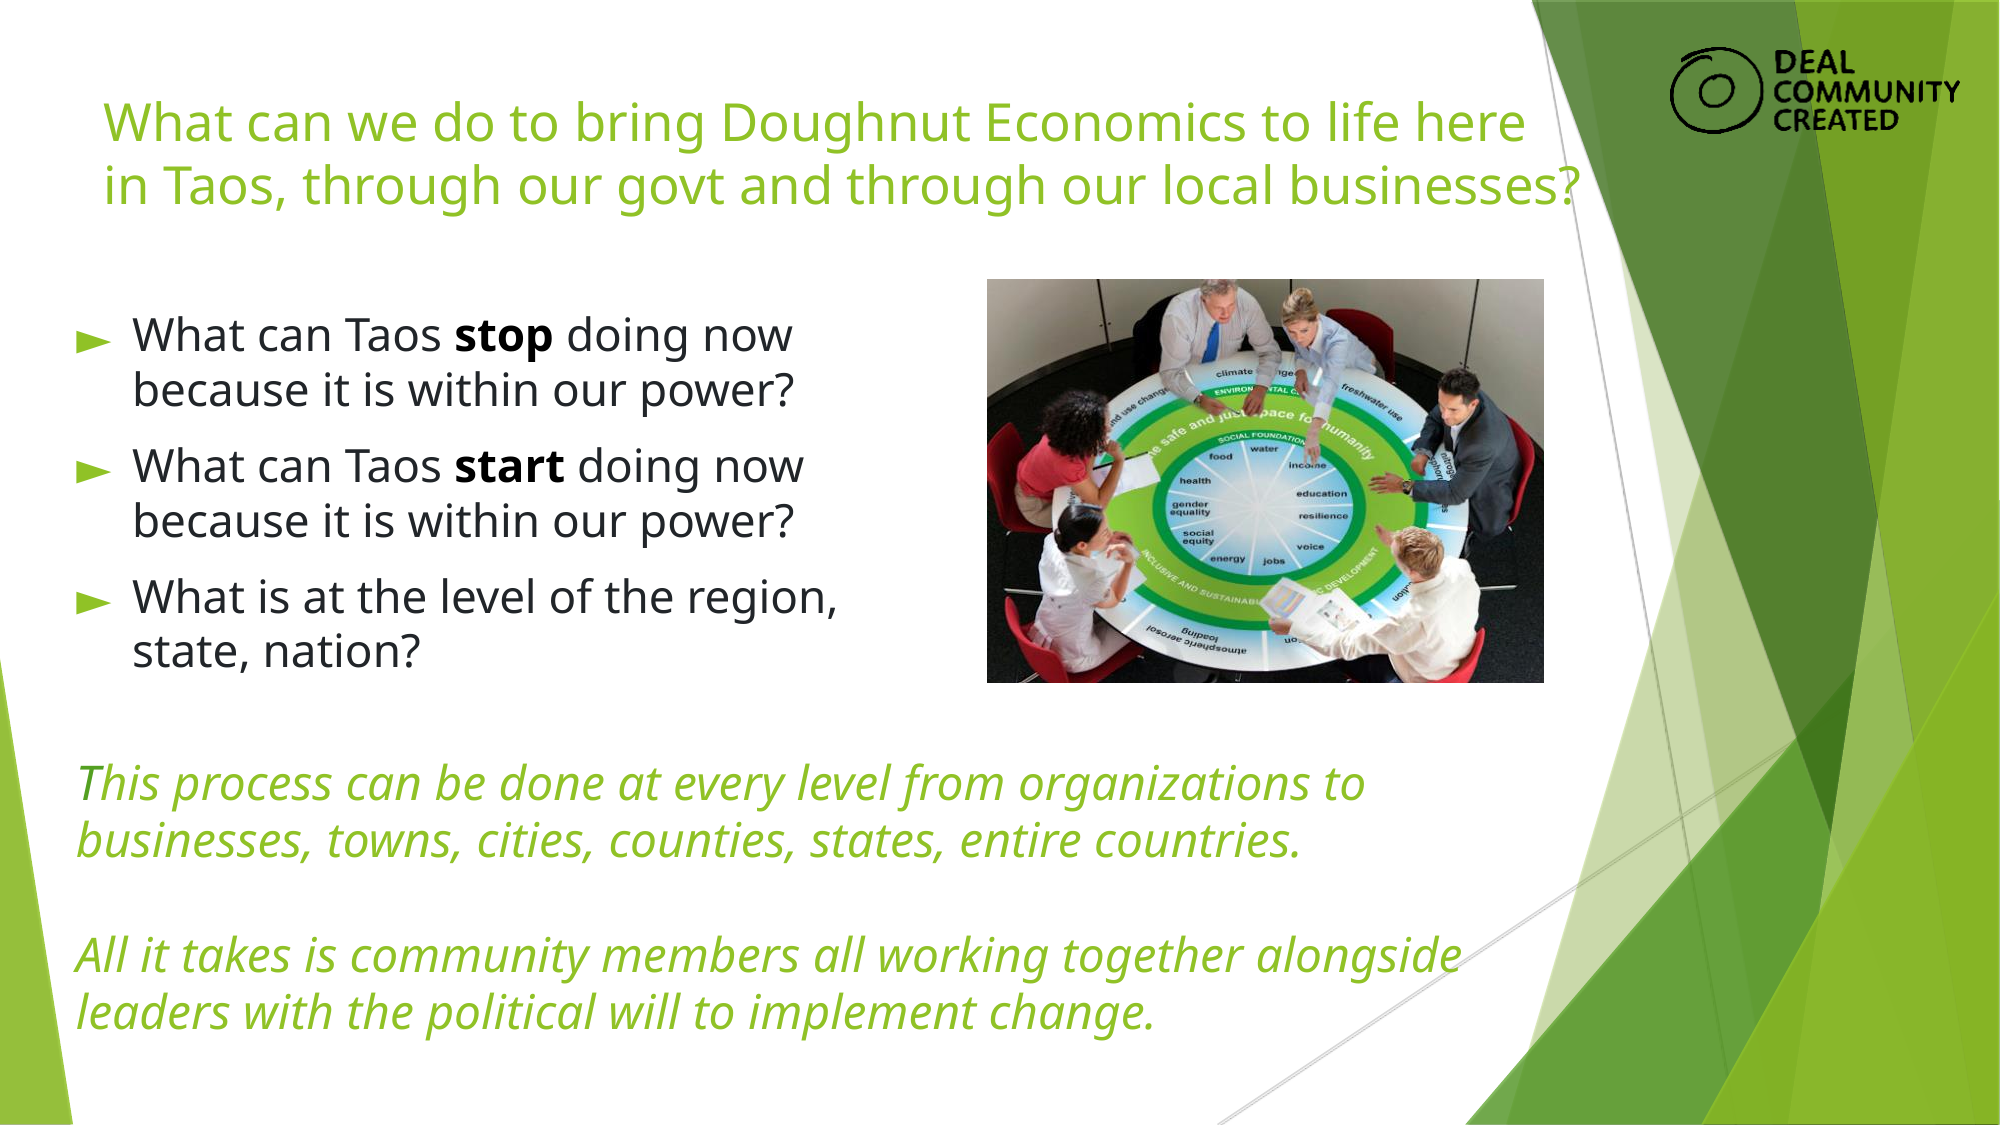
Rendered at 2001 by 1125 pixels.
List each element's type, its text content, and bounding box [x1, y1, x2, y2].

picture [1670, 47, 1960, 134]
text_box What can Taos stop doing now because it is within our power? What can Taos start doing now because it is within our power? What is at the level of the region, state, nation? [61, 298, 937, 763]
picture [987, 279, 1544, 683]
text_box This process can be done at every level from organizations to businesses, towns, cities, counties, states, entire countries. All it takes is community members all working together alongside leaders with the political will to implement change. [61, 744, 1529, 1125]
text_box What can we do to bring Doughnut Economics to life here in Taos, through our govt and through our local businesses? [88, 81, 1621, 231]
